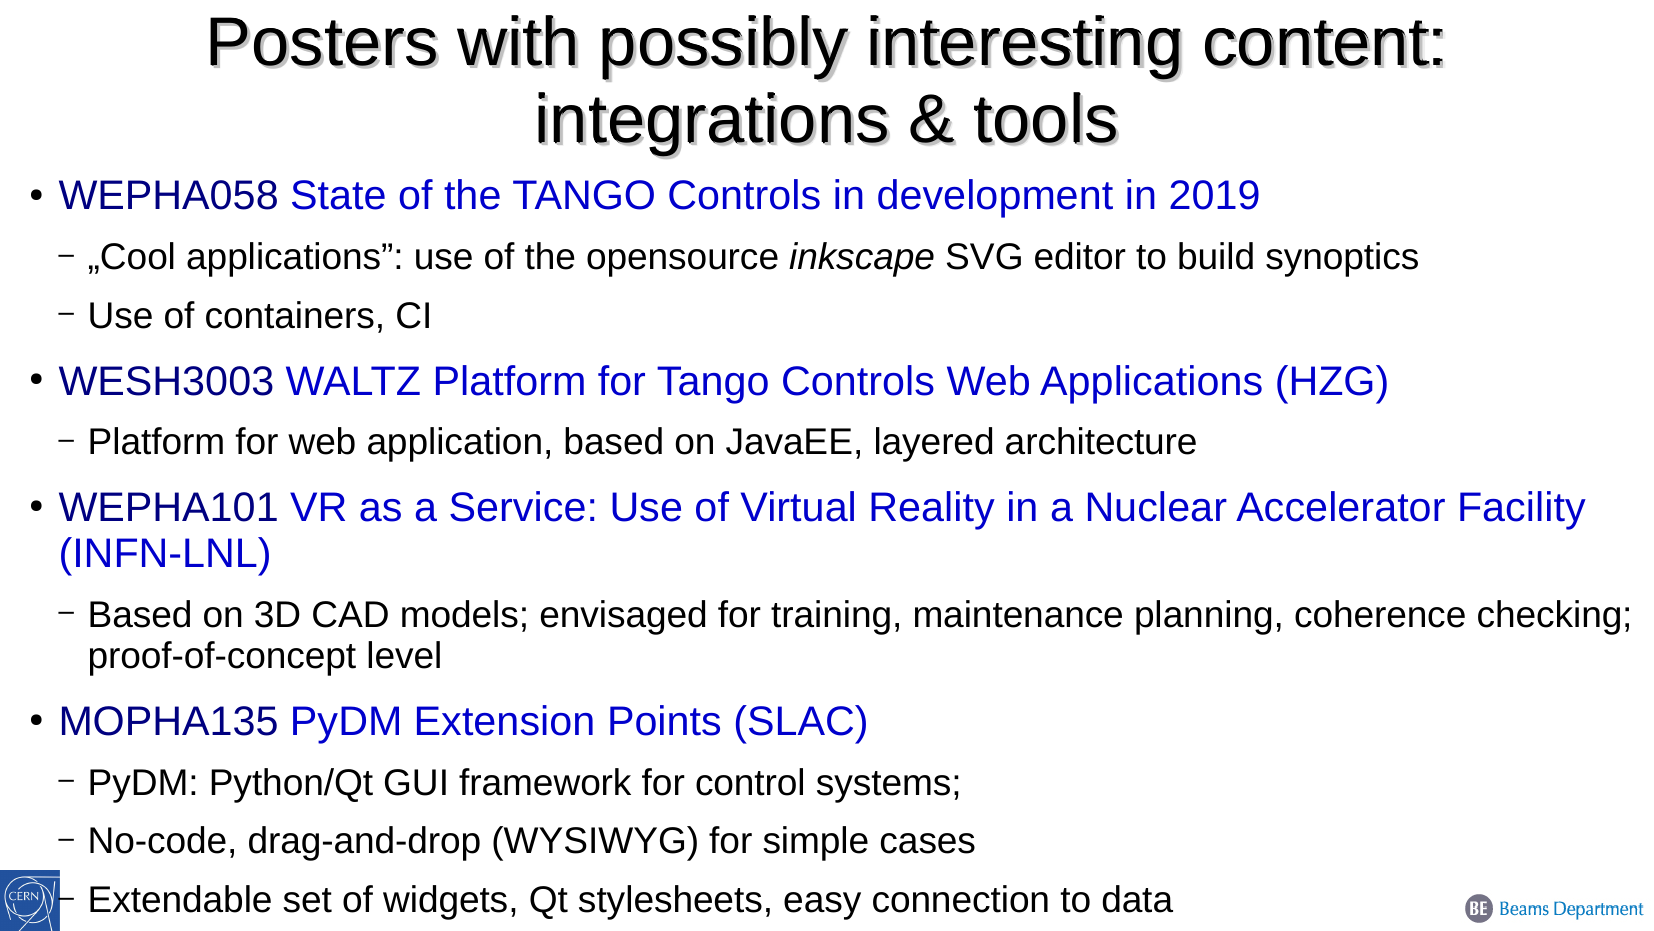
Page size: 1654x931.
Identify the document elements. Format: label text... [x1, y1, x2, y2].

list WEPHA058 State of the TANGO Controls in development in 2019 „Cool applications”: use of the opensource inkscape SVG editor to build synoptics Use of containers, CI WESH3003 WALTZ Platform for Tango Controls Web Applications (HZG) Platform for web application, based on JavaEE, layered architecture WEPHA101 VR as a Service: Use of Virtual Reality in a Nuclear Accelerator Facility (INFN-LNL) Based on 3D CAD models; envisaged for training, maintenance planning, coherence checking; proof-of-concept level MOPHA135 PyDM Extension Points (SLAC) PyDM: Python/Qt GUI framework for control systems; No-code, drag-and-drop (WYSIWYG) for simple cases Extendable set of widgets, Qt stylesheets, easy connection to data [0, 172, 1654, 930]
title Posters with possibly interesting content: integrations & tools [35, 3, 1619, 158]
